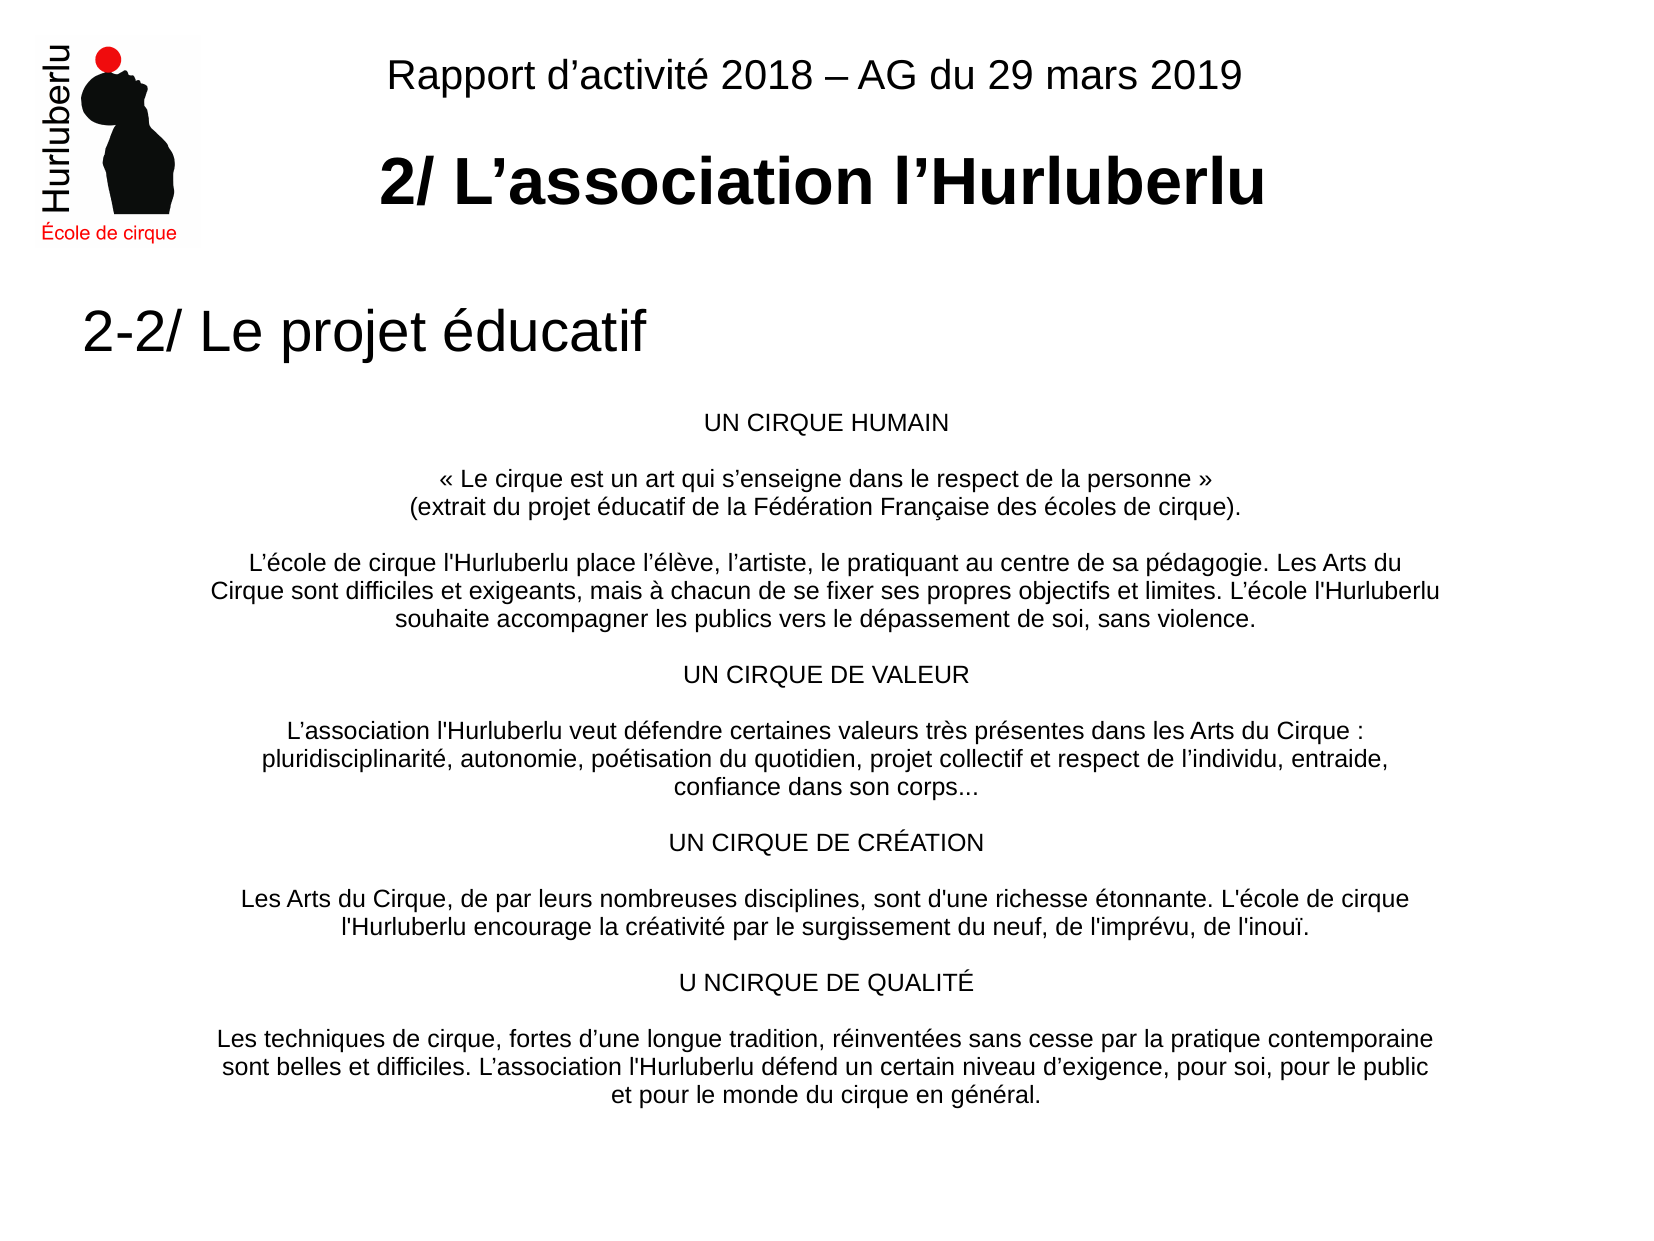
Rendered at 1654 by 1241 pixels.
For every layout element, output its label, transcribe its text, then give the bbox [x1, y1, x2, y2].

title Rapport d’activité 2018 – AG du 29 mars 2019 2/ L’association l’Hurluberlu [70, 23, 1559, 248]
text_box UN CIRQUE HUMAIN « Le cirque est un art qui s’enseigne dans le respect de la personne » (extrait du projet éducatif de la Fédération Française des écoles de cirque). L’école de cirque l'Hurluberlu place l’élève, l’artiste, le pratiquant au centre de sa pédagogie. Les Arts du Cirque sont difficiles et exigeants, mais à chacun de se fixer ses propres objectifs et limites. L’école l'Hurluberlu souhaite accompagner les publics vers le dépassement de soi, sans violence. UN CIRQUE DE VALEUR L’association l'Hurluberlu veut défendre certaines valeurs très présentes dans les Arts du Cirque : pluridisciplinarité, autonomie, poétisation du quotidien, projet collectif et respect de l’individu, entraide, confiance dans son corps... UN CIRQUE DE CRÉATION Les Arts du Cirque, de par leurs nombreuses disciplines, sont d'une richesse étonnante. L'école de cirque l'Hurluberlu encourage la créativité par le surgissement du neuf, de l'imprévu, de l'inouï. U NCIRQUE DE QUALITÉ Les techniques de cirque, fortes d’une longue tradition, réinventées sans cesse par la pratique contemporaine sont belles et difficiles. L’association l'Hurluberlu défend un certain niveau d’exigence, pour soi, pour le public et pour le monde du cirque en général. [194, 401, 1459, 1117]
picture [35, 35, 201, 249]
text_box 2-2/ Le projet éducatif [82, 299, 1276, 430]
